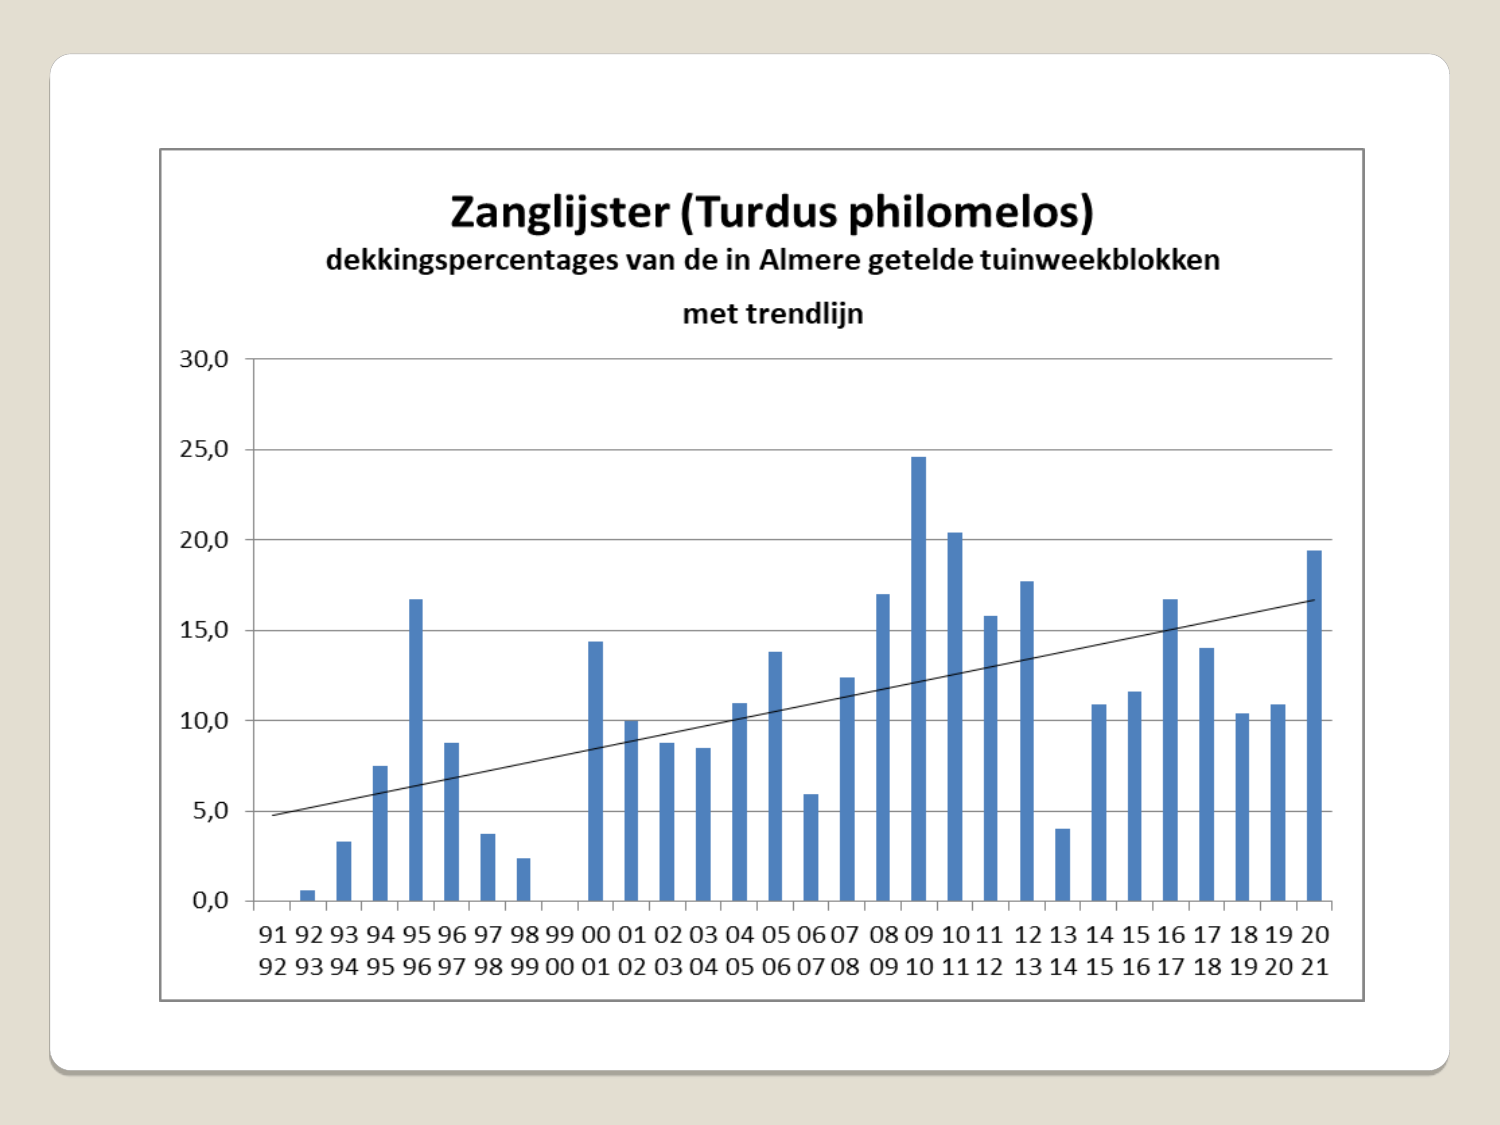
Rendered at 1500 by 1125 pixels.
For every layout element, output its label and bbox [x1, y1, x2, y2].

picture [159, 149, 1365, 1002]
